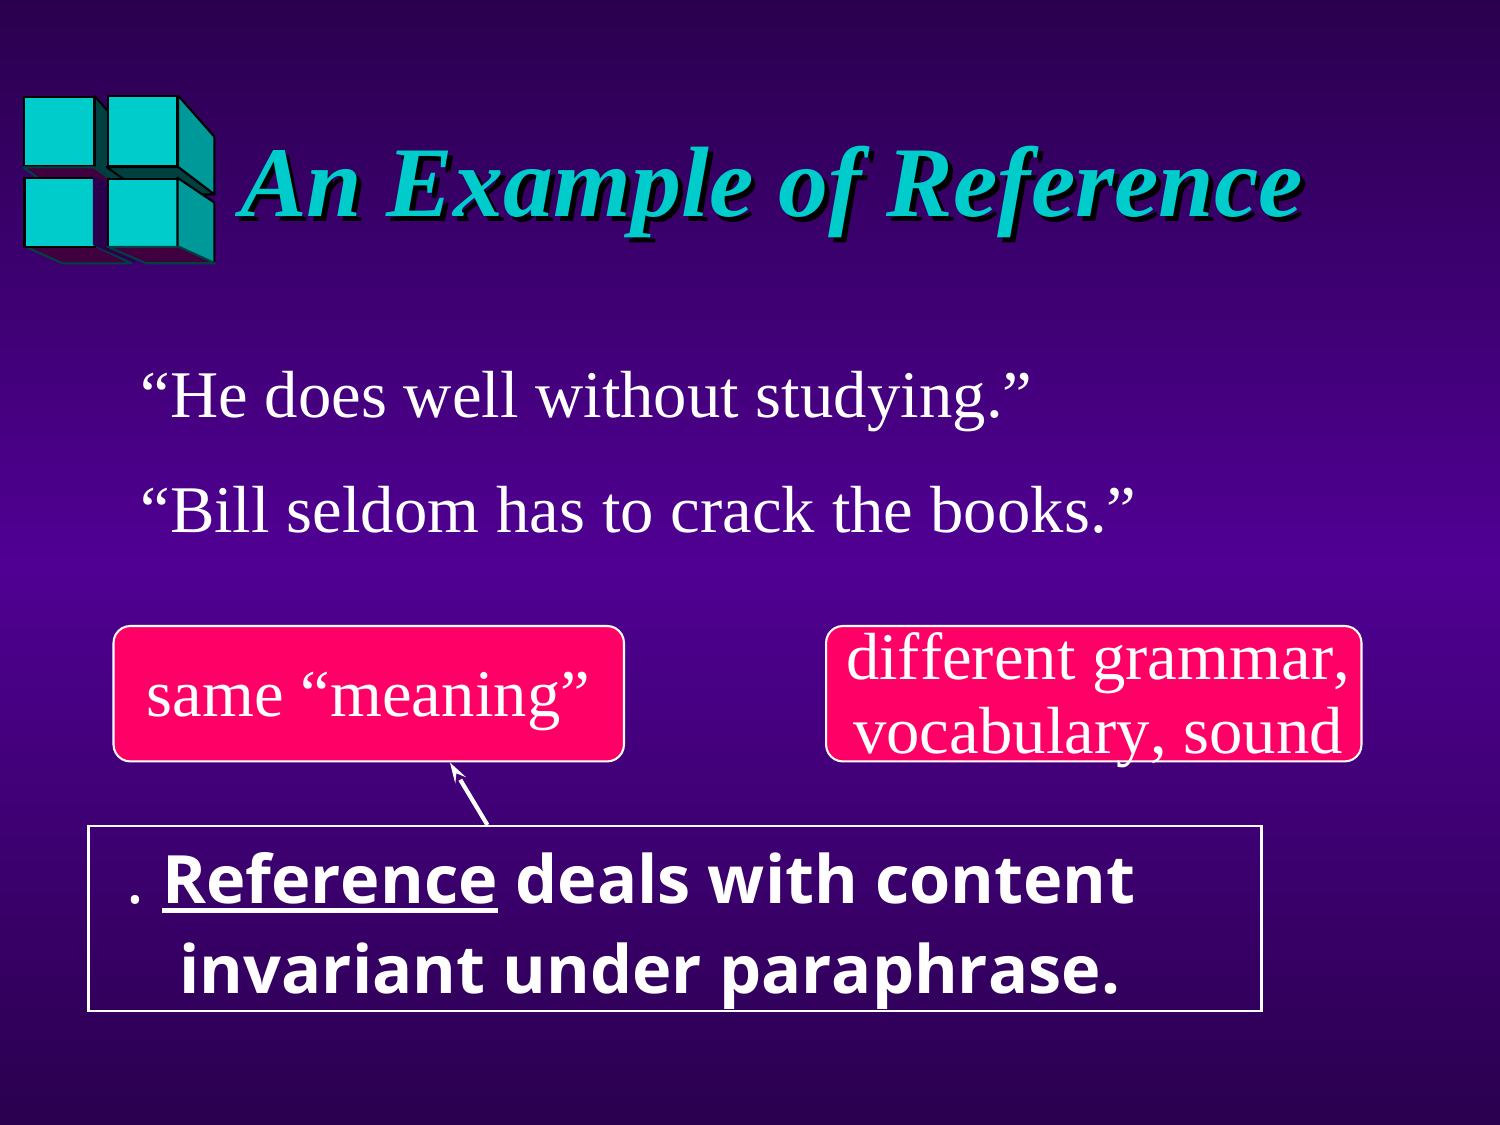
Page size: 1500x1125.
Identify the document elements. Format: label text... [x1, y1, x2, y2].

text_box different grammar, vocabulary, sound [826, 625, 1362, 762]
text_box same “meaning” [113, 625, 624, 762]
text_box “He does well without studying.” “Bill seldom has to crack the books.” [125, 350, 1388, 555]
text_box . Reference deals with content invariant under paraphrase. [112, 824, 1388, 1000]
title An Example of Reference [224, 78, 1388, 288]
